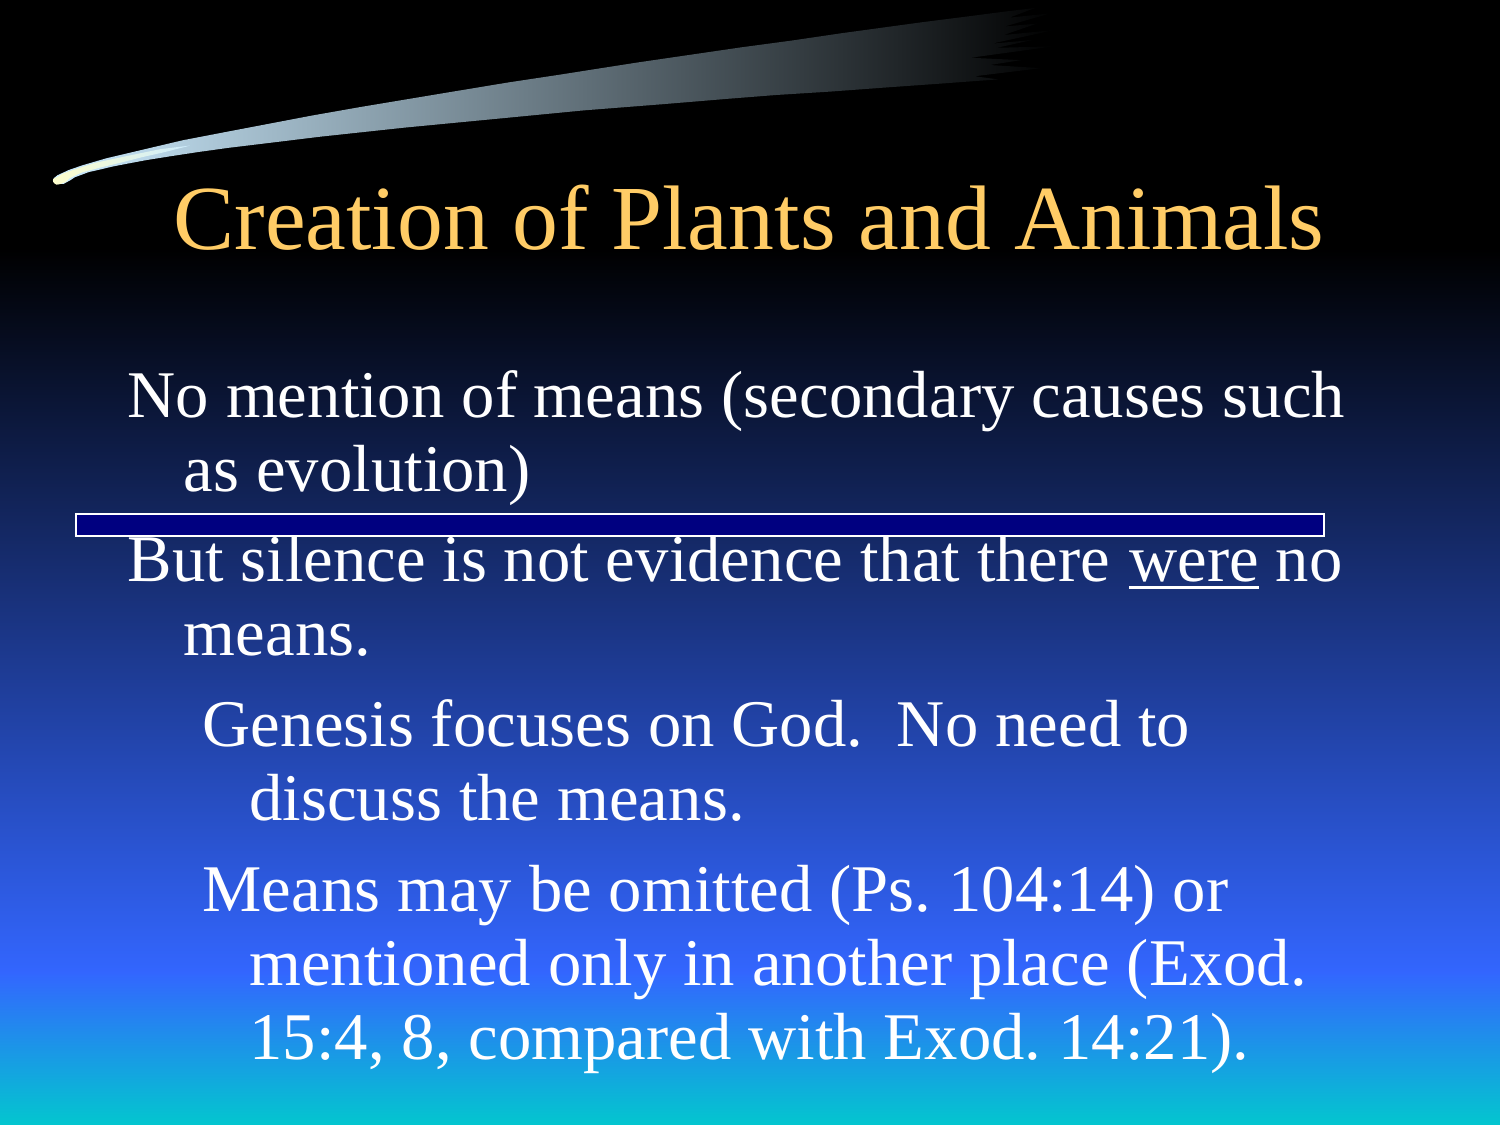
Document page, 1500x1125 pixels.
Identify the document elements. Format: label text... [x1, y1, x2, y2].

list No mention of means (secondary causes such as evolution) But silence is not evidence that there were no means. Genesis focuses on God. No need to discuss the means. Means may be omitted (Ps. 104:14) or mentioned only in another place (Exod. 15:4, 8, compared with Exod. 14:21). [112, 350, 1388, 1082]
text_box [76, 513, 1324, 537]
title Creation of Plants and Animals [112, 124, 1388, 313]
